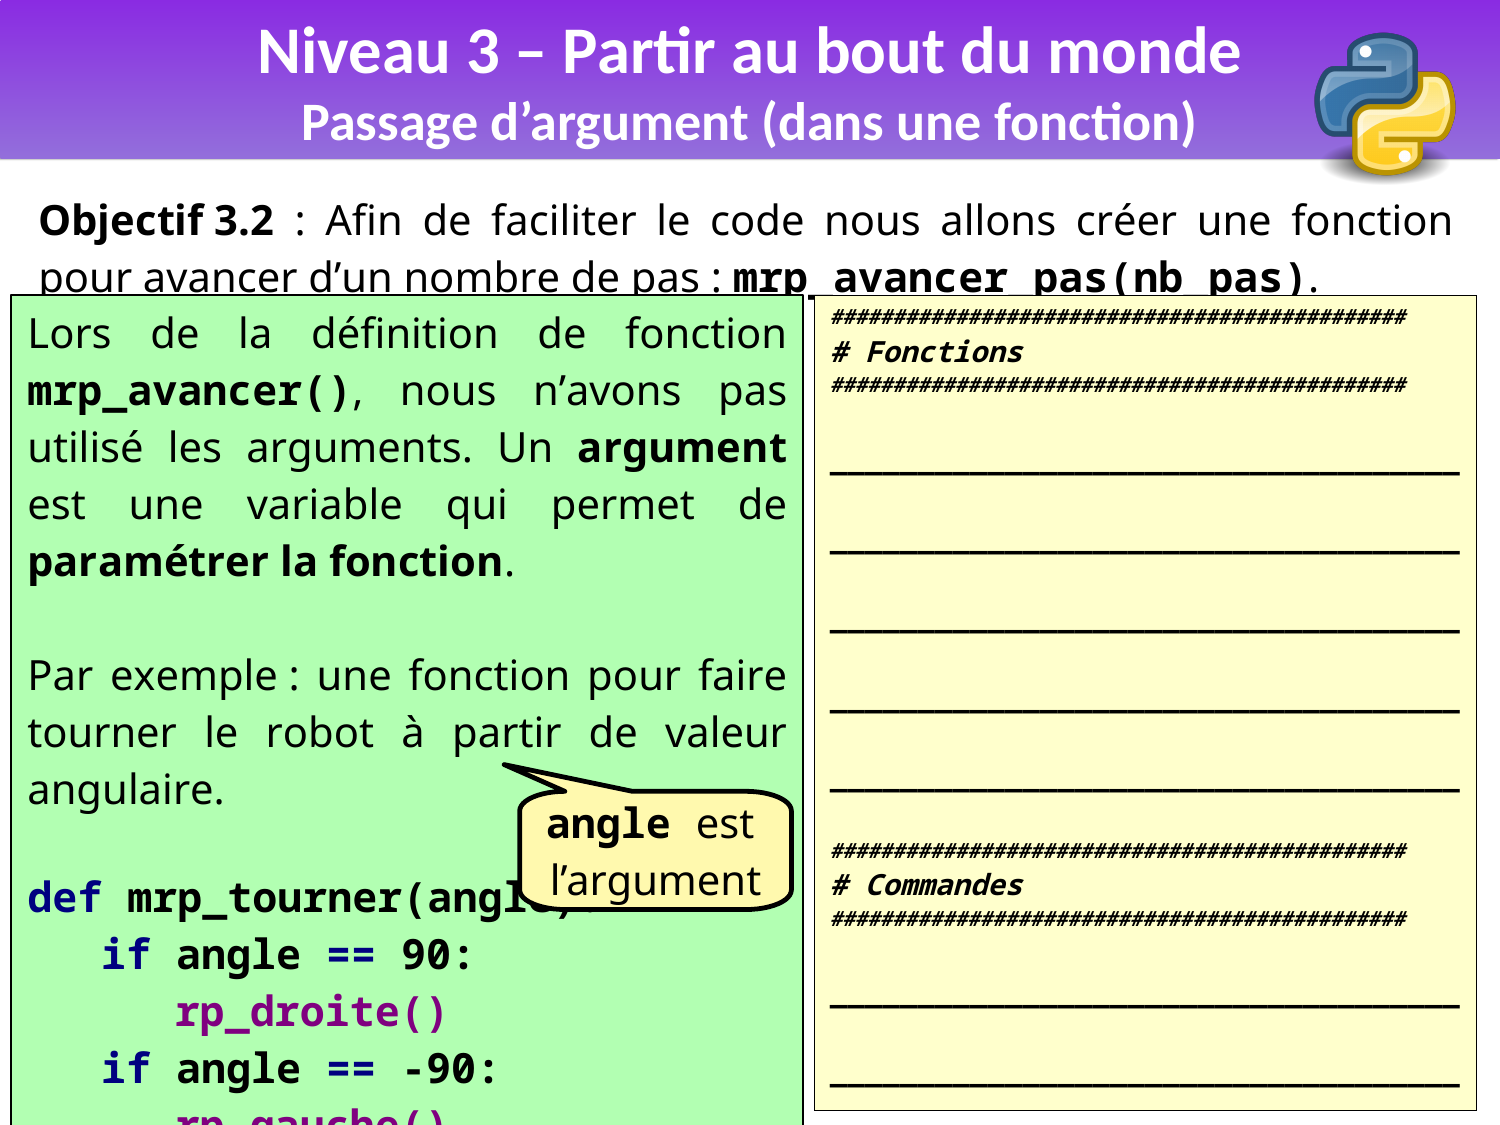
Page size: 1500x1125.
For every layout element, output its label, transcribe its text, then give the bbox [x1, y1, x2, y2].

text_box ############################################## # Fonctions ############################################## ____________________________________ ____________________________________ ____________________________________ ____________________________________ ____________________________________ ############################################## # Commandes ############################################## ____________________________________ ____________________________________ ____________________________________ ____________________________________ ____________________________________ [814, 295, 1477, 1111]
text_box Lors de la définition de fonction mrp_avancer(), nous n’avons pas utilisé les arguments. Un argument est une variable qui permet de paramétrer la fonction. Par exemple : une fonction pour faire tourner le robot à partir de valeur angulaire. def mrp_tourner(angle): if angle == 90: rp_droite() if angle == -90: rp_gauche() if angle==180 or angle==-180: rp_droite() rp_droite() [11, 295, 804, 1102]
text_box angle est l’argument [504, 764, 792, 910]
picture [1305, 29, 1465, 183]
text_box Niveau 3 – Partir au bout du monde Passage d’argument (dans une fonction) [0, 0, 1500, 159]
text_box Objectif 3.2 : Afin de faciliter le code nous allons créer une fonction pour avancer d’un nombre de pas : mrp_avancer_pas(nb_pas). [23, 183, 1469, 282]
